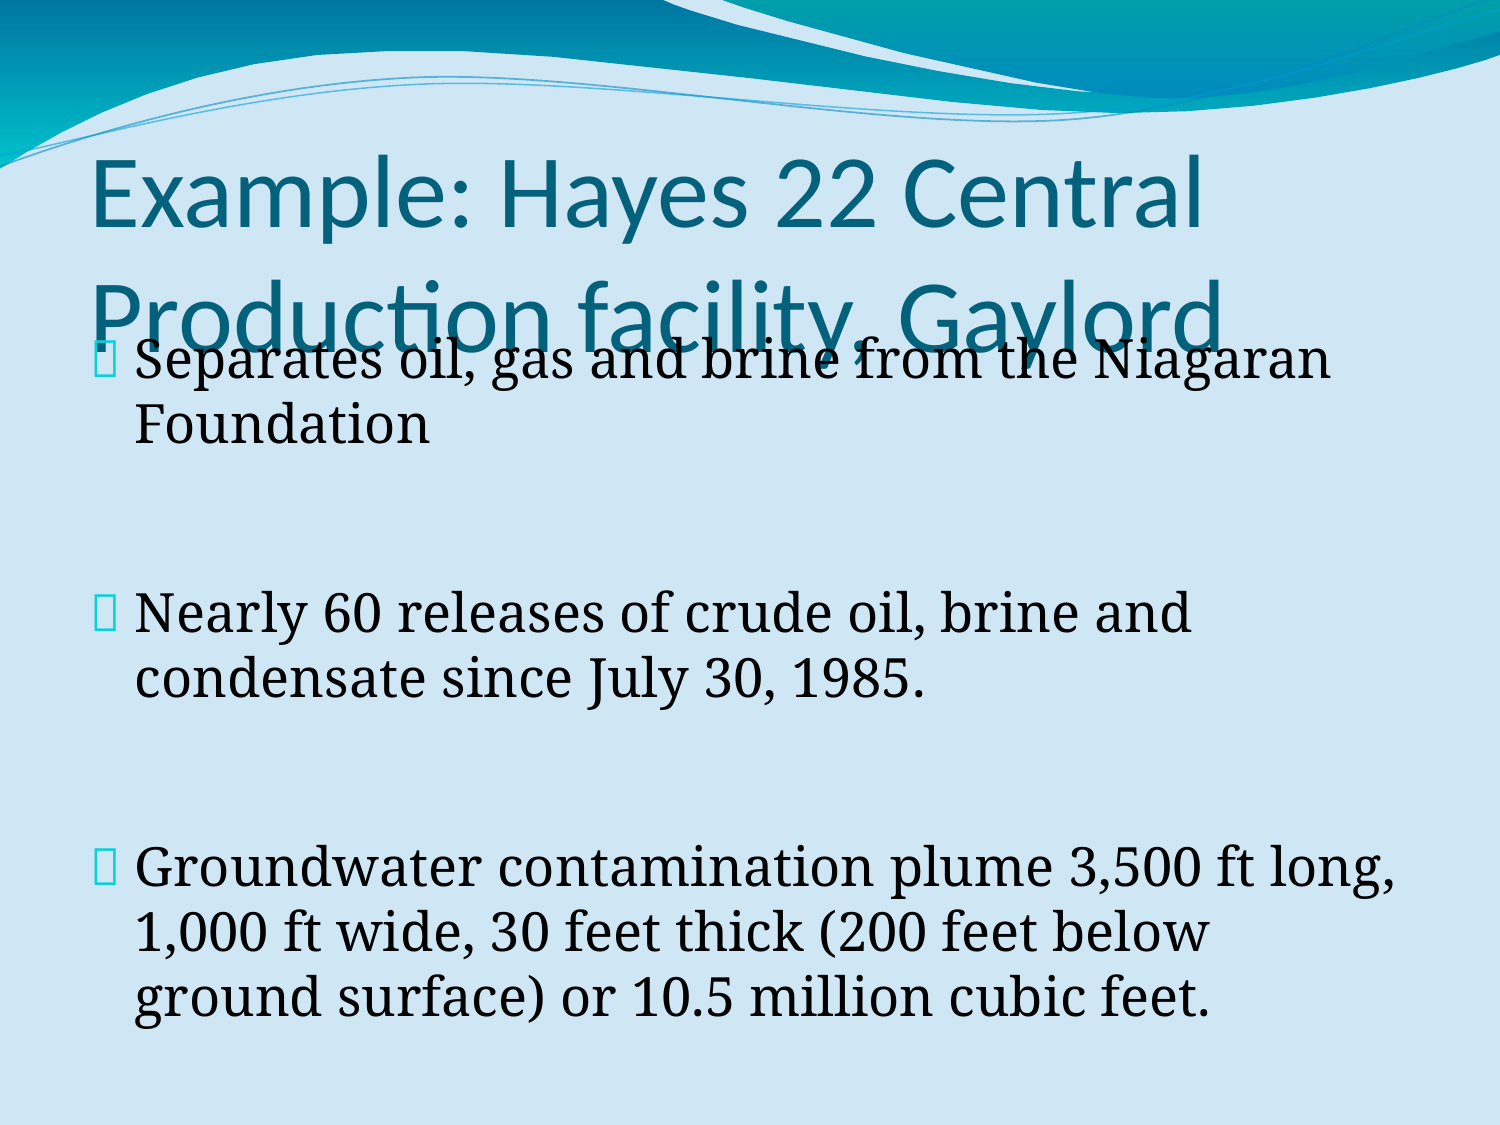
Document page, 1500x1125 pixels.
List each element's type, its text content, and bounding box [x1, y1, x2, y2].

list Separates oil, gas and brine from the Niagaran Foundation Nearly 60 releases of crude oil, brine and condensate since July 30, 1985. Groundwater contamination plume 3,500 ft long, 1,000 ft wide, 30 feet thick (200 feet below ground surface) or 10.5 million cubic feet. [75, 317, 1425, 1038]
title Example: Hayes 22 Central Production facility, Gaylord [75, 115, 1425, 303]
